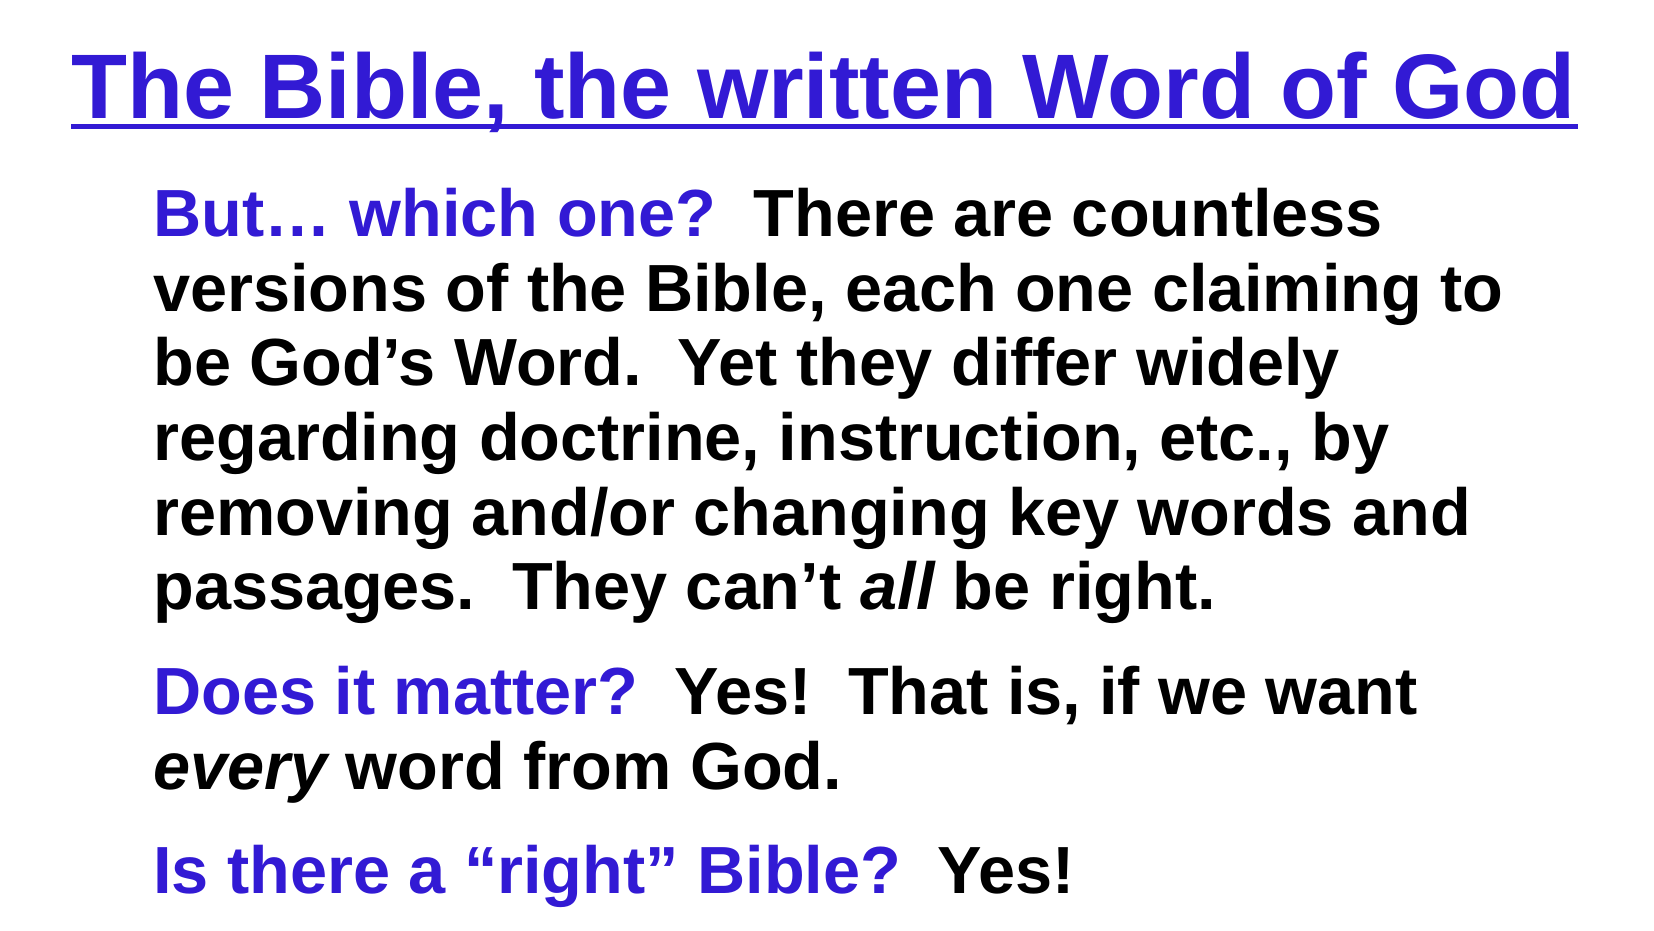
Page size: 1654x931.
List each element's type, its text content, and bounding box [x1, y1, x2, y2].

title The Bible, the written Word of God [48, 11, 1601, 163]
list But… which one? There are countless versions of the Bible, each one claiming to be God’s Word. Yet they differ widely regarding doctrine, instruction, etc., by removing and/or changing key words and passages. They can’t all be right. Does it matter? Yes! That is, if we want every word from God. Is there a “right” Bible? Yes! [82, 175, 1571, 920]
